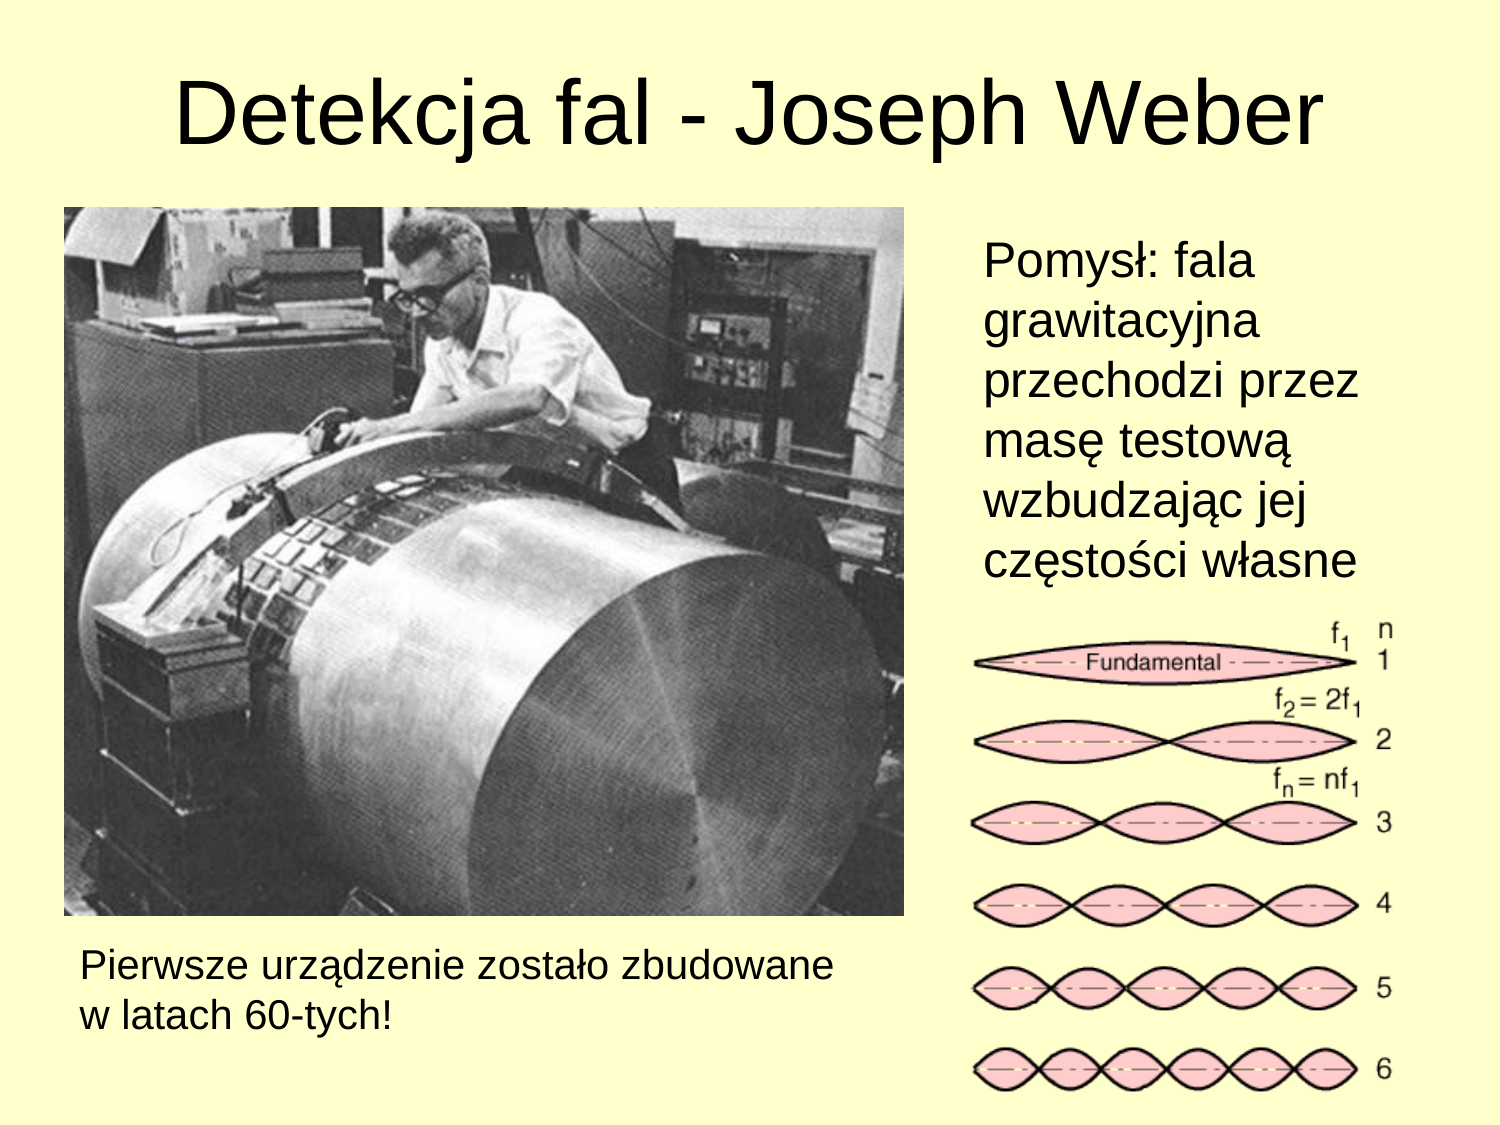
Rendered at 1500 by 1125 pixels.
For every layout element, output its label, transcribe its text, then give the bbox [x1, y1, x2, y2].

title Detekcja fal - Joseph Weber [75, 42, 1426, 174]
picture [962, 609, 1411, 1102]
picture [64, 207, 904, 916]
text_box Pierwsze urządzenie zostało zbudowane w latach 60-tych! [64, 930, 919, 1046]
text_box Pomysł: fala grawitacyjna przechodzi przez masę testową wzbudzając jej częstości własne [968, 219, 1422, 596]
